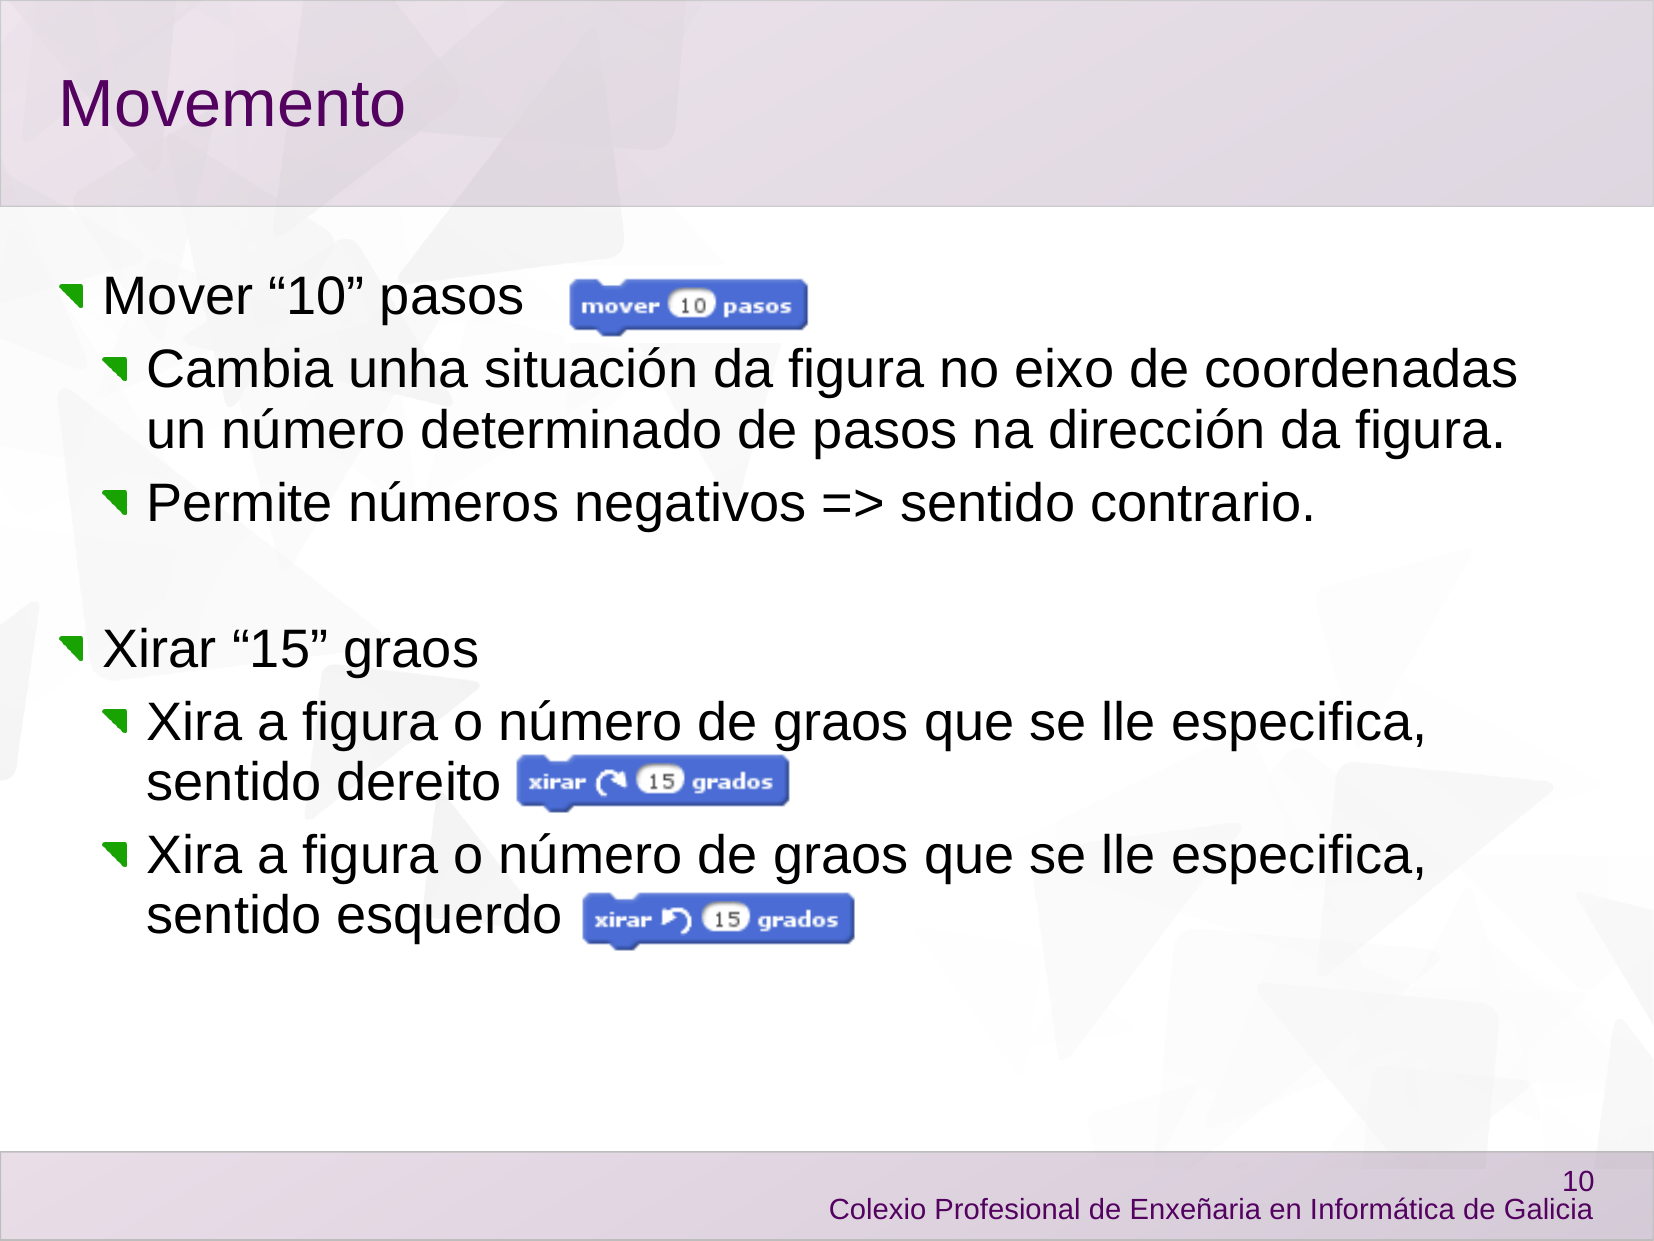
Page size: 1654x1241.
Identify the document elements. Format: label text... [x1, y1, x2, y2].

picture [0, 0, 827, 931]
title Movemento [59, 29, 1595, 178]
list Mover “10” pasos Cambia unha situación da figura no eixo de coordenadas un número determinado de pasos na dirección da figura. Permite números negativos => sentido contrario. Xirar “15” graos Xira a figura o número de graos que se lle especifica, sentido dereito Xira a figura o número de graos que se lle especifica, sentido esquerdo [59, 265, 1595, 1095]
picture [915, 548, 1654, 1169]
picture [577, 885, 857, 955]
